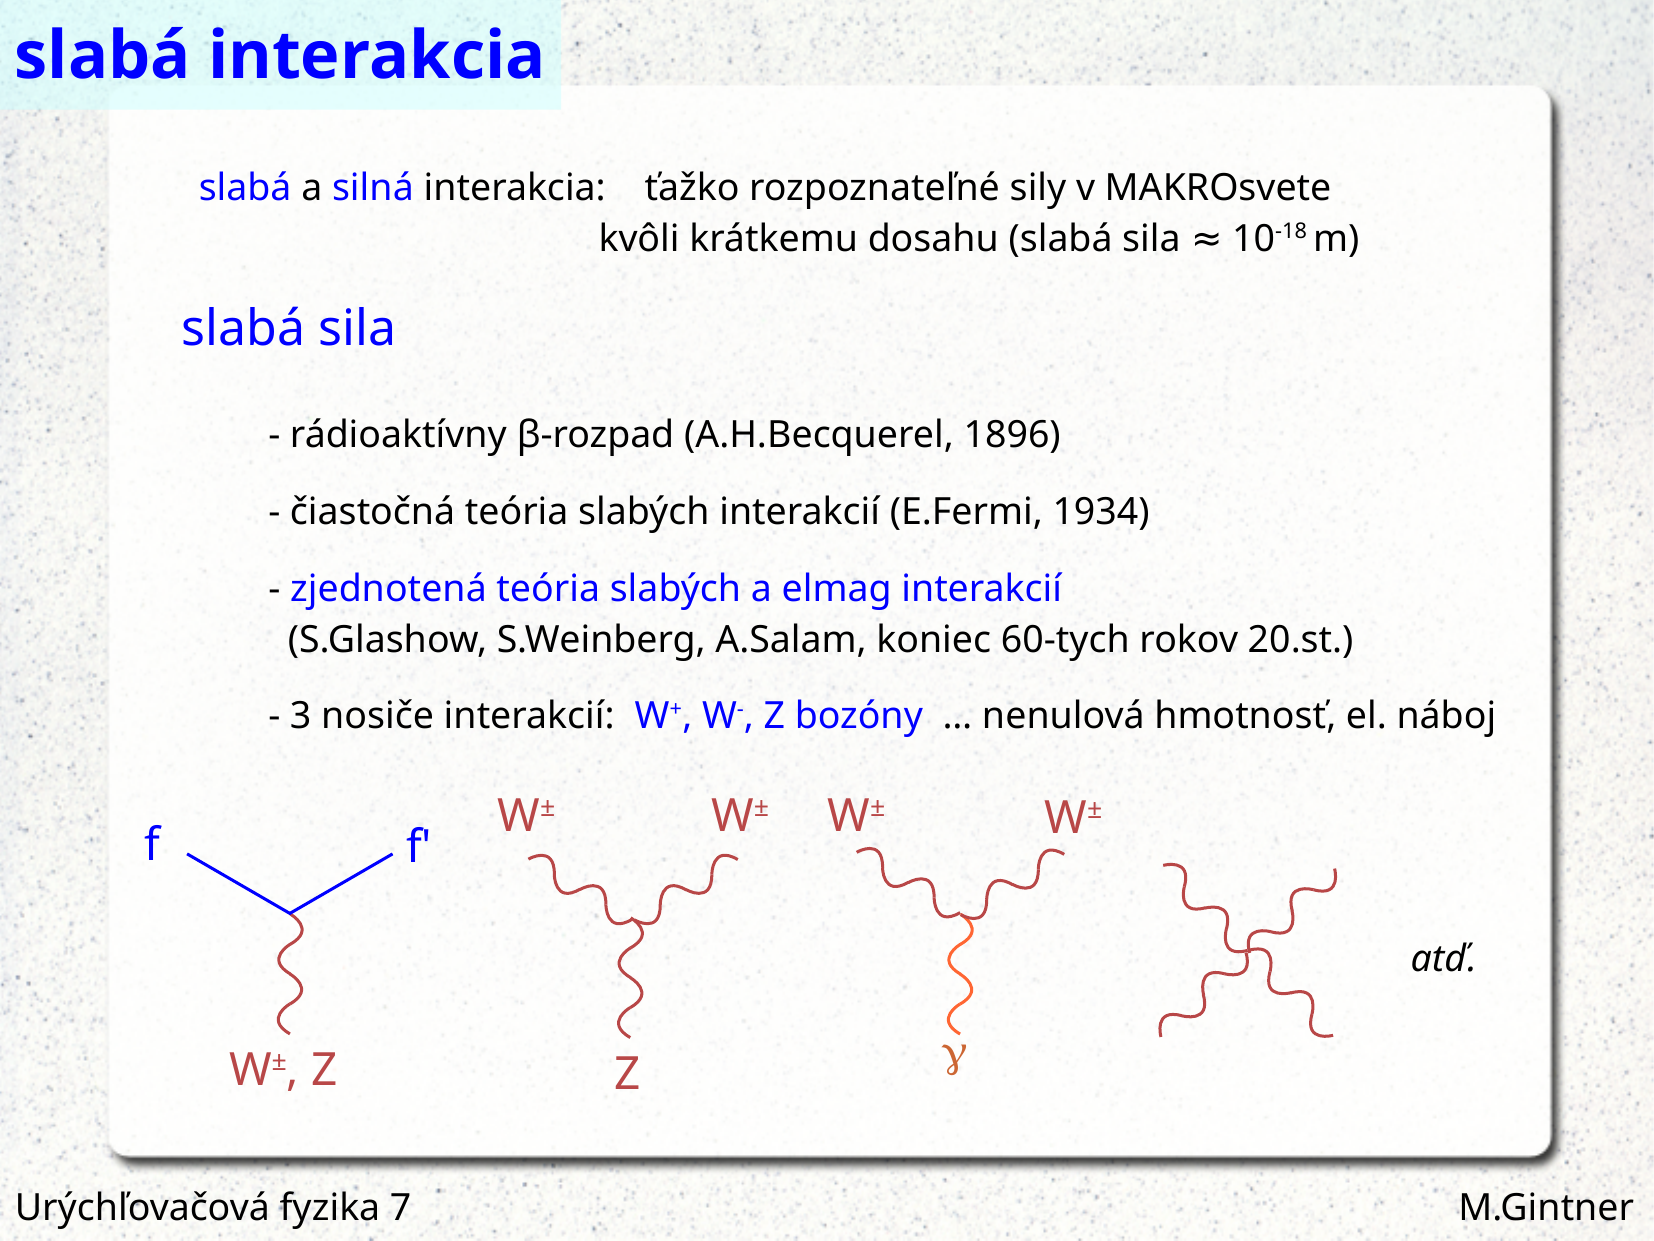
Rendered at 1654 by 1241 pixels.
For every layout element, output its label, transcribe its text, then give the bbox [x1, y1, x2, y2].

text_box f [130, 803, 183, 883]
text_box W±, Z [214, 1029, 367, 1108]
text_box f' [391, 805, 466, 885]
text_box atď. [1395, 923, 1503, 991]
text_box - rádioaktívny β-rozpad (A.H.Becquerel, 1896) - čiastočná teória slabých interakcií (E.Fermi, 1934) - zjednotená teória slabých a elmag interakcií (S.Glashow, S.Weinberg, A.Salam, koniec 60-tych rokov 20.st.) - 3 nosiče interakcií: W+, W-, Z bozóny … nenulová hmotnosť, el. náboj [253, 375, 1524, 732]
text_box Z [599, 1033, 662, 1113]
text_box slabá a silná interakcia: ťažko rozpoznateľné sily v MAKROsvete kvôli krátkemu dosahu (slabá sila ≈ 10-18 m) [184, 152, 1413, 273]
text_box W± [812, 774, 903, 854]
text_box W± [696, 774, 787, 854]
text_box Urýchľovačová fyzika 7 [0, 1173, 445, 1241]
text_box slabá sila [166, 284, 408, 370]
text_box W± [482, 774, 573, 854]
text_box M.Gintner [1443, 1173, 1654, 1241]
text_box slabá interakcia [0, 0, 541, 110]
text_box W± [1029, 776, 1120, 865]
text_box g [927, 1026, 976, 1102]
picture [0, 0, 1654, 1241]
